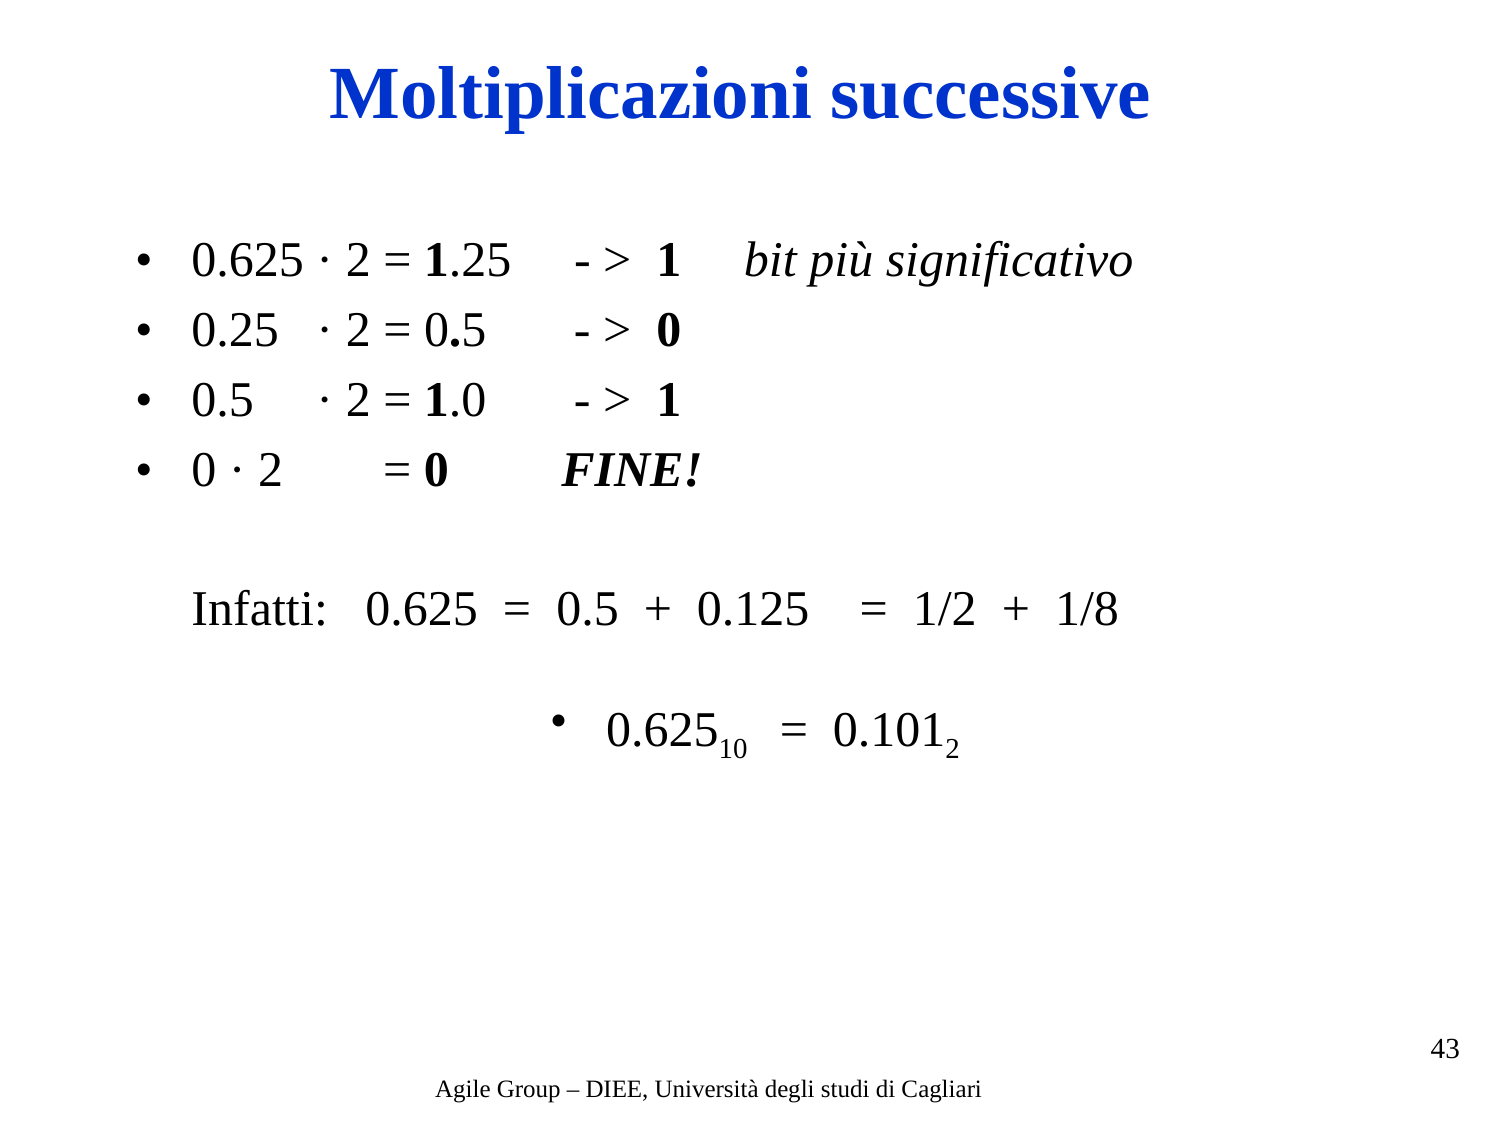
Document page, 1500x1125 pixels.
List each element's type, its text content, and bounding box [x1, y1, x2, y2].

text_box 0.625 · 2 = 1.25 - > 1 bit più significativo 0.25 · 2 = 0.5 - > 0 0.5 · 2 = 1.0 - > 1 0 · 2 = 0 FINE! Infatti: 0.625 = 0.5 + 0.125 = 1/2 + 1/8 0.62510 = 0.1012 [120, 224, 1390, 1012]
title Moltiplicazioni successive [112, 12, 1388, 175]
